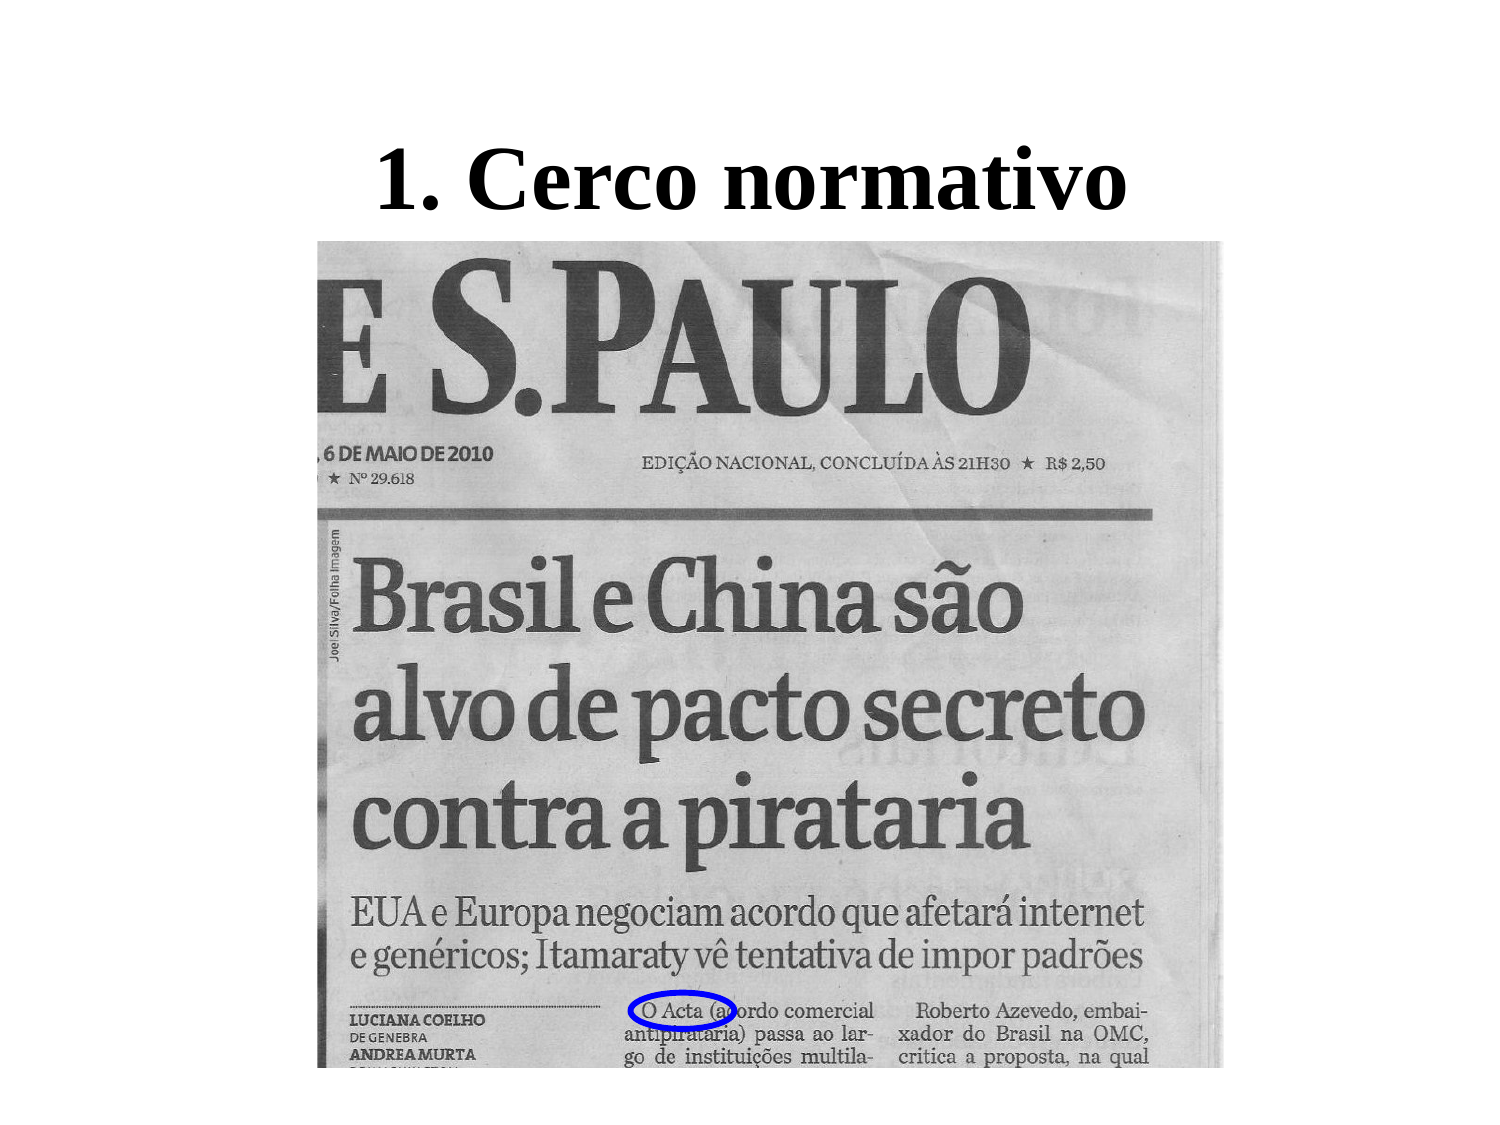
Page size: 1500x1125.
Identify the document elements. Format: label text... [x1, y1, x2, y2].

title 1. Cerco normativo [87, 52, 1416, 307]
picture [317, 241, 1224, 1068]
